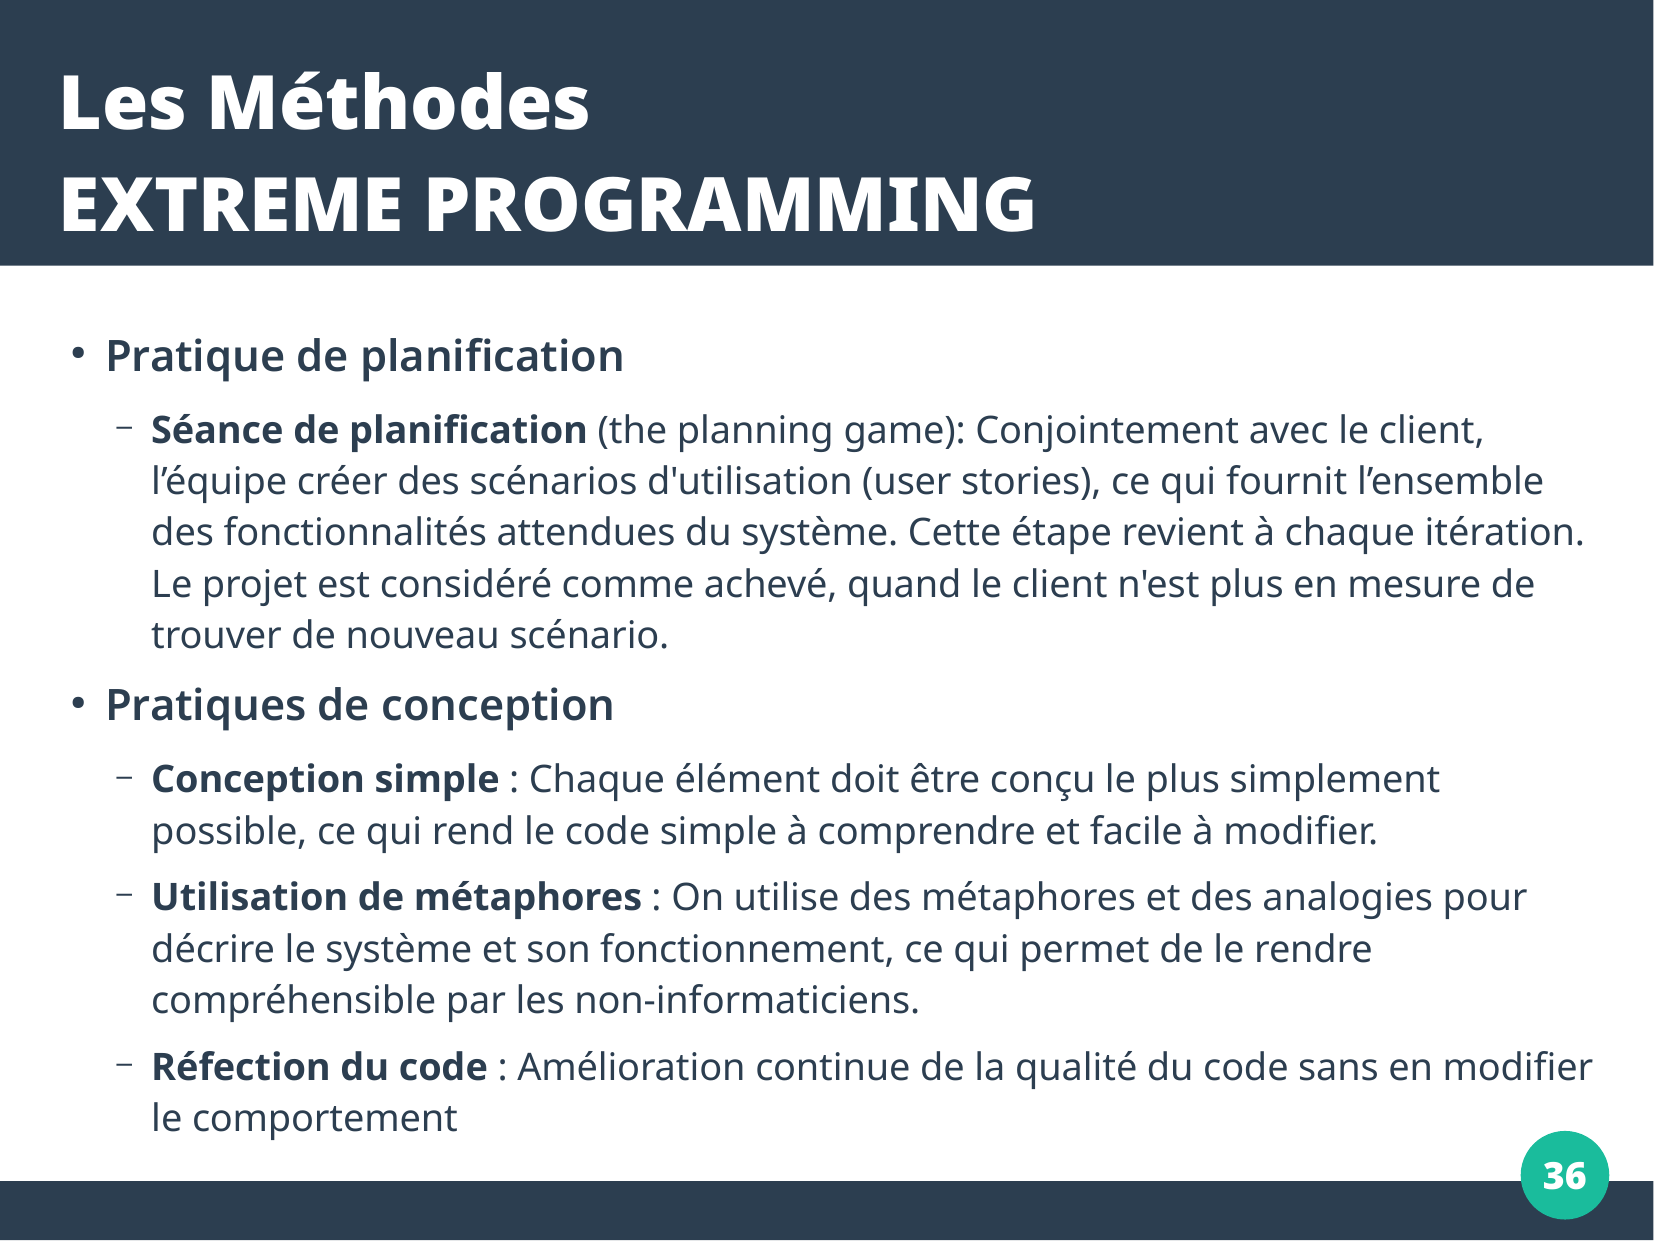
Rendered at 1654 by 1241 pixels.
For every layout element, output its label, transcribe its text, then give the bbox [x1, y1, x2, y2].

title Les Méthodes EXTREME PROGRAMMING [59, 49, 1595, 207]
list Pratique de planification Séance de planification (the planning game): Conjointement avec le client, l’équipe créer des scénarios d'utilisation (user stories), ce qui fournit l’ensemble des fonctionnalités attendues du système. Cette étape revient à chaque itération. Le projet est considéré comme achevé, quand le client n'est plus en mesure de trouver de nouveau scénario. Pratiques de conception Conception simple : Chaque élément doit être conçu le plus simplement possible, ce qui rend le code simple à comprendre et facile à modifier. Utilisation de métaphores : On utilise des métaphores et des analogies pour décrire le système et son fonctionnement, ce qui permet de le rendre compréhensible par les non-informaticiens. Réfection du code : Amélioration continue de la qualité du code sans en modifier le comportement [59, 324, 1595, 1152]
